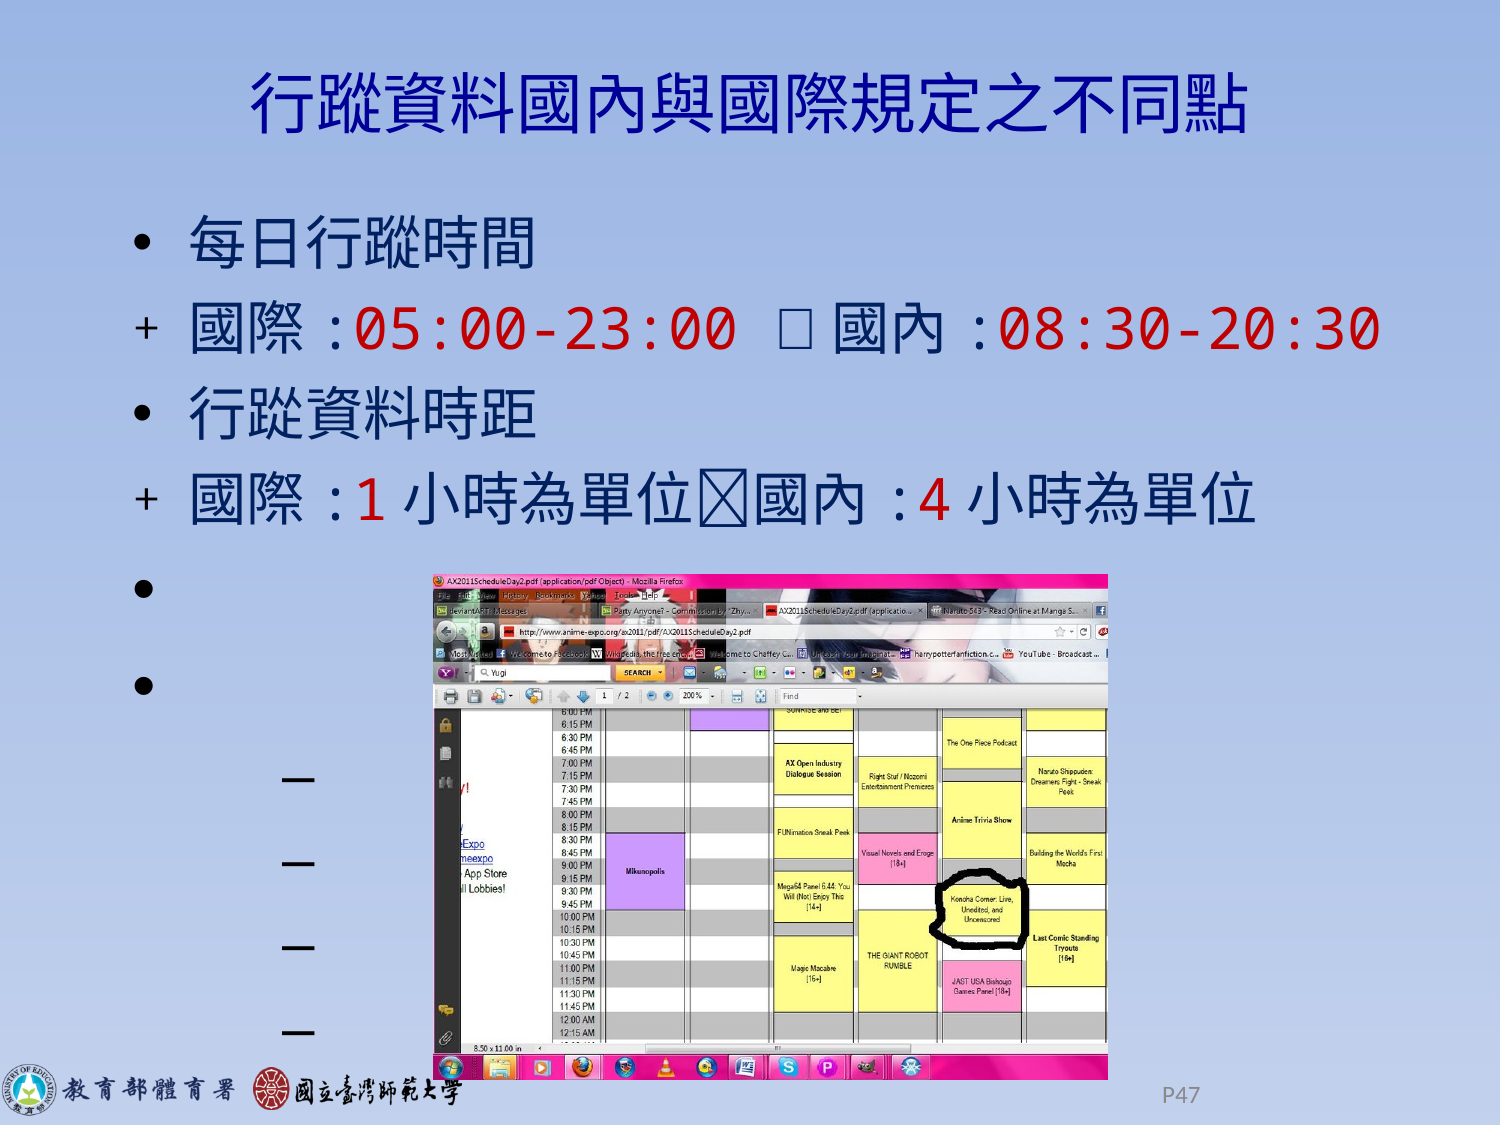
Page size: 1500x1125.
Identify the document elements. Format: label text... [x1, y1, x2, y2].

text_box P [1147, 1063, 1498, 1124]
list 每日行蹤時間 國際:05:00-23:00 國內:08:30-20:30 行踨資料時距 國際:1小時為單位國內:4小時為單位 [117, 199, 1468, 975]
title 行蹤資料國內與國際規定之不同點 [0, 54, 1500, 149]
picture [433, 574, 1108, 1080]
